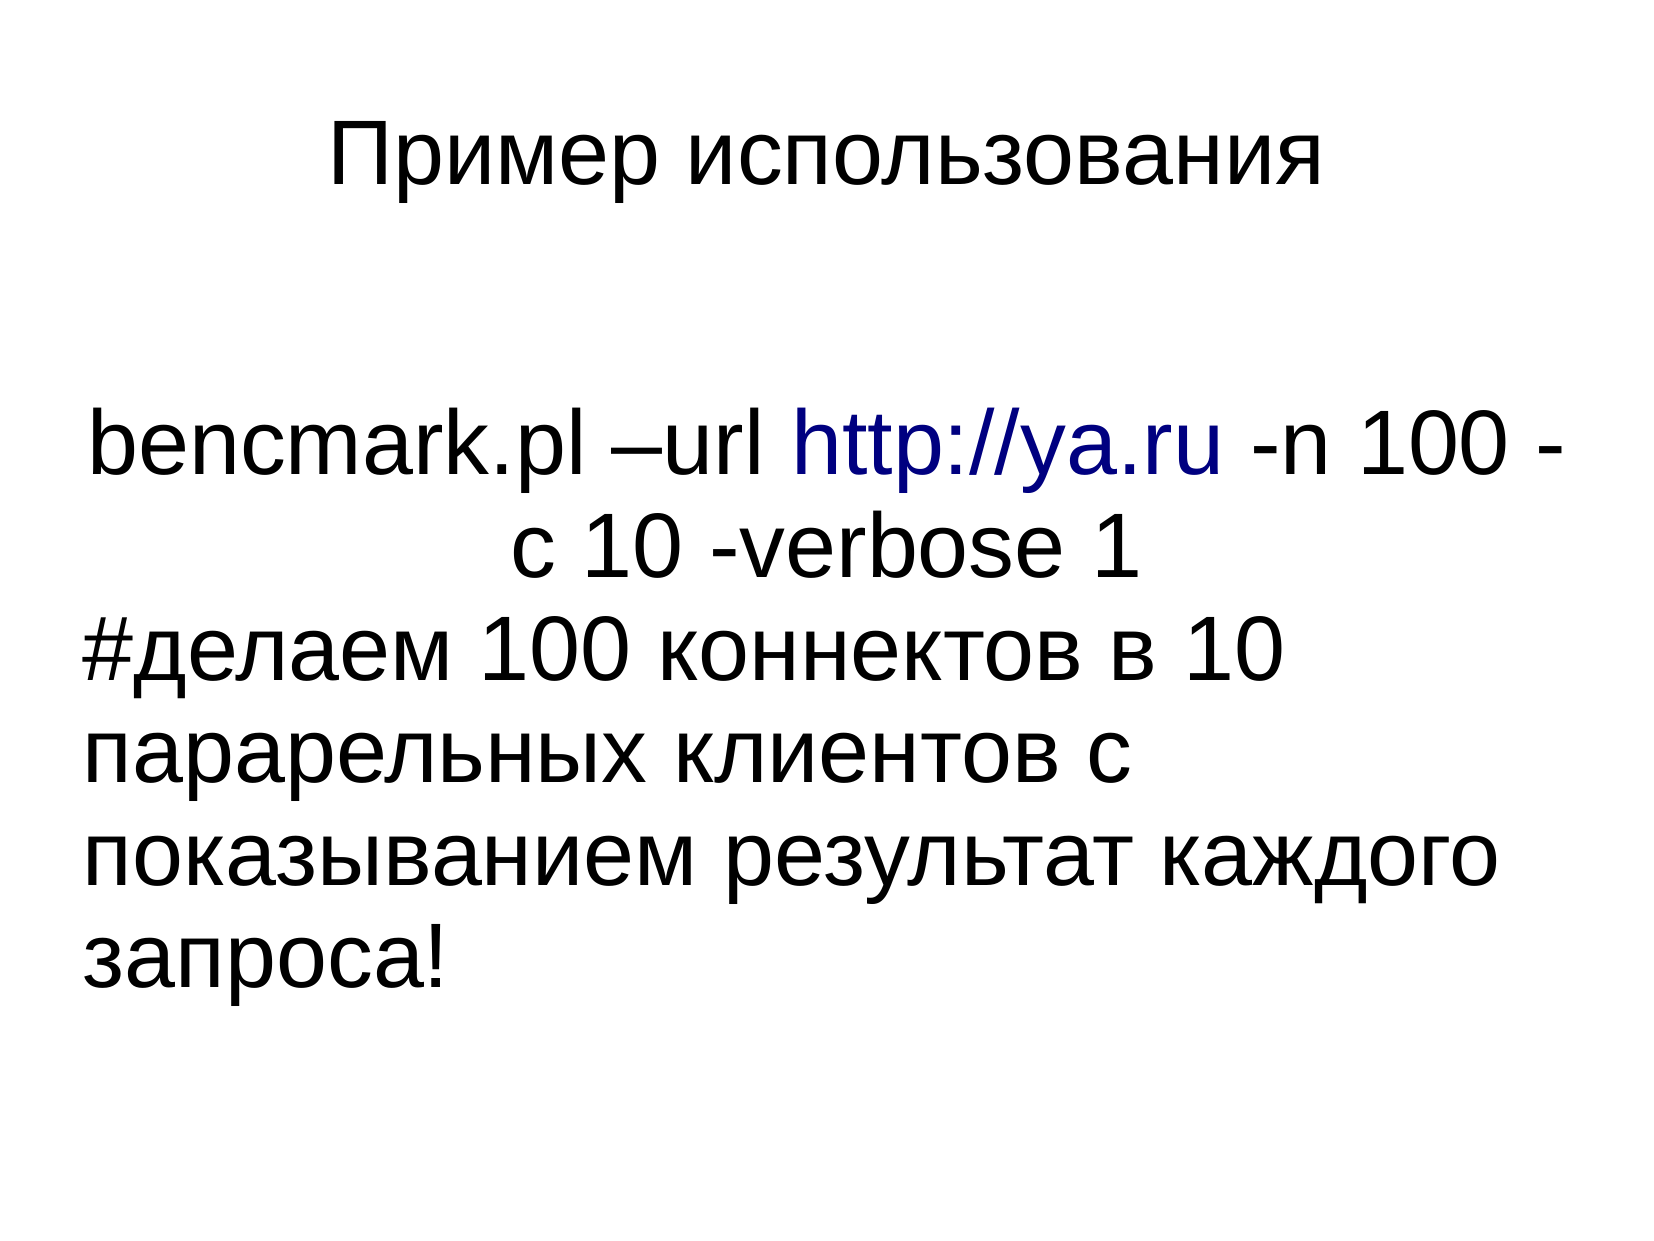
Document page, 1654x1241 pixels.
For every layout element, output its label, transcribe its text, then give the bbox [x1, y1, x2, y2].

subtitle bencmark.pl –url http://ya.ru -n 100 -c 10 -verbose 1 #делаем 100 коннектов в 10 парарельных клиентов с показыванием результат каждого запроса! [82, 297, 1571, 1102]
title Пример использования [82, 56, 1571, 250]
